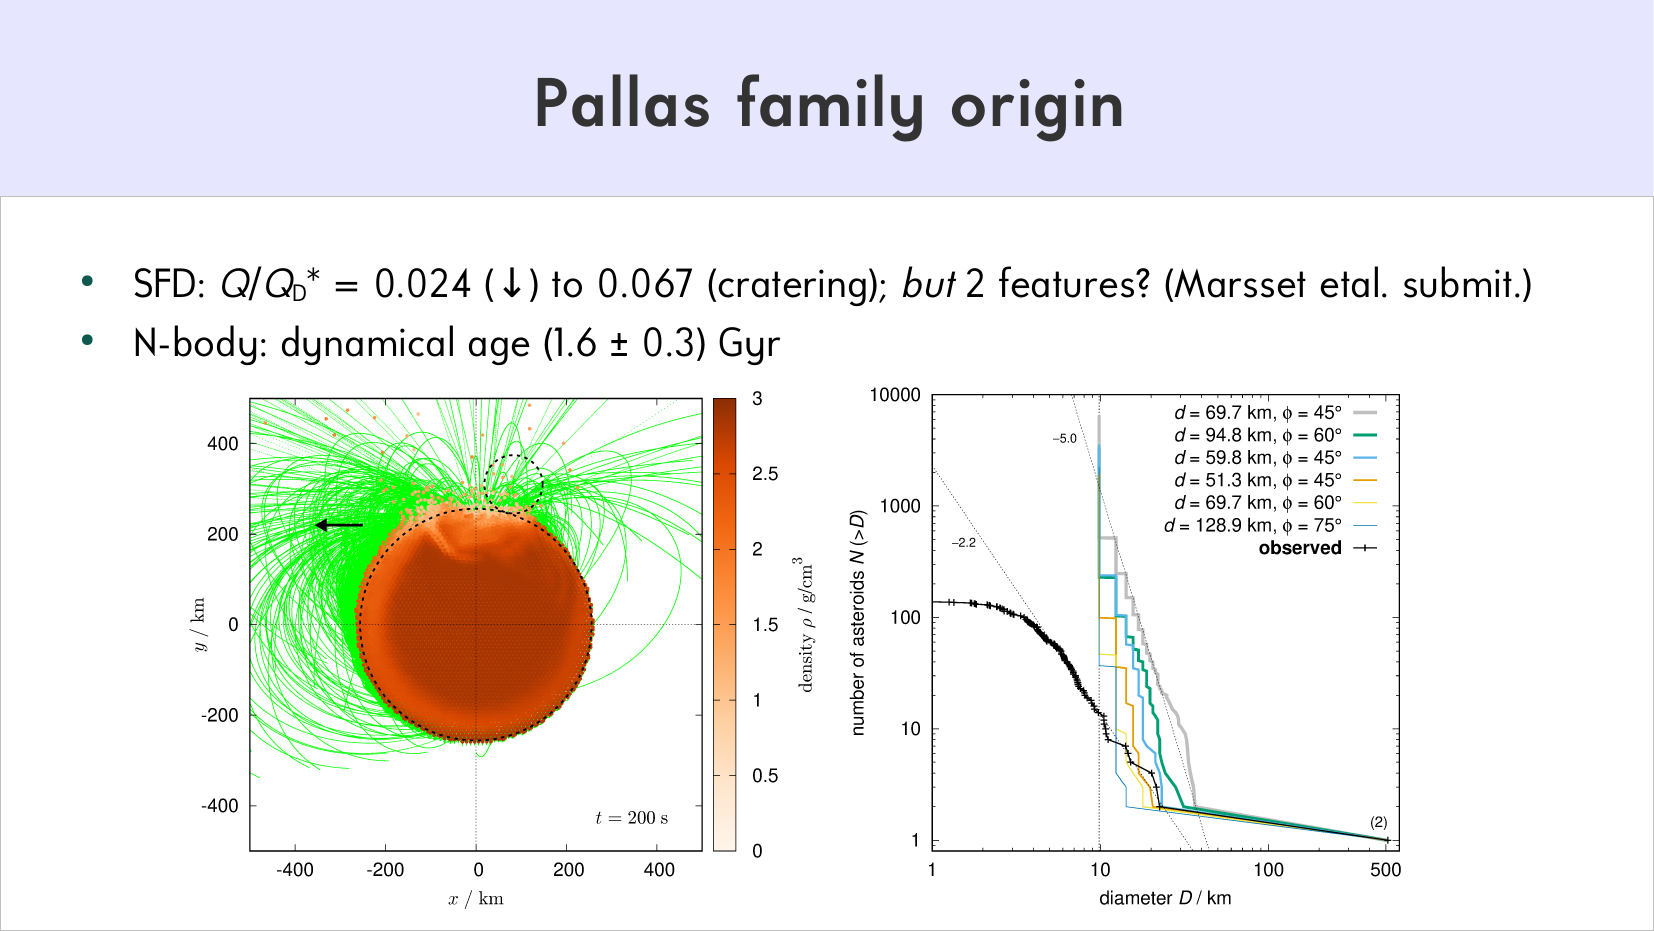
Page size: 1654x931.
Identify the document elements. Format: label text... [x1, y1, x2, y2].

title Pallas family origin [124, 23, 1537, 179]
picture [170, 385, 827, 911]
list SFD: Q/QD* = 0.024 (↓) to 0.067 (cratering); but 2 features? (Marsset etal. submit.) N-body: dynamical age (1.6 ± 0.3) Gyr [62, 258, 1606, 414]
picture [842, 385, 1405, 911]
